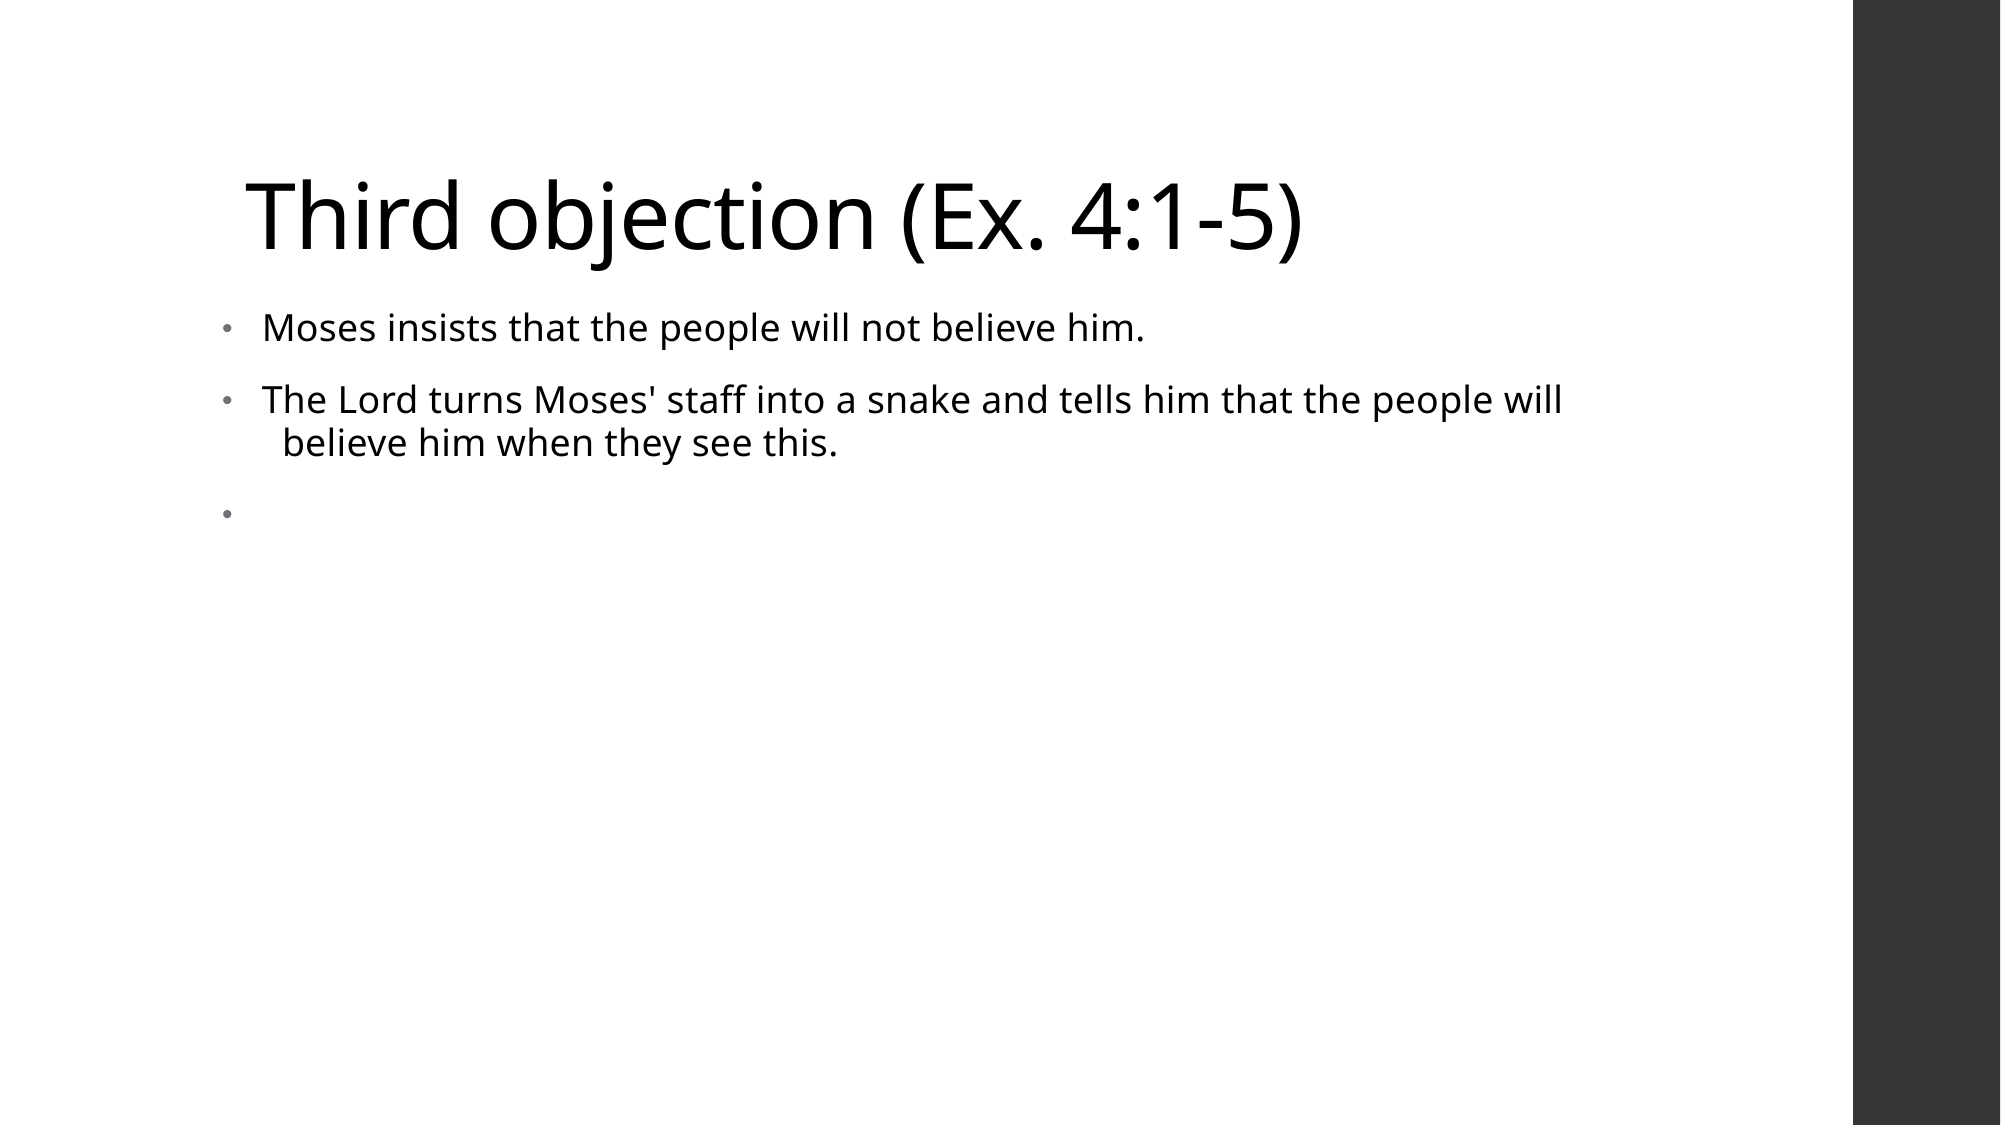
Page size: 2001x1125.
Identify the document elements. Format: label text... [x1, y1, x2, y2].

title Third objection (Ex. 4:1-5) [206, 60, 1797, 278]
list Moses insists that the people will not believe him. The Lord turns Moses' staff into a snake and tells him that the people will believe him when they see this. [206, 299, 1617, 1014]
